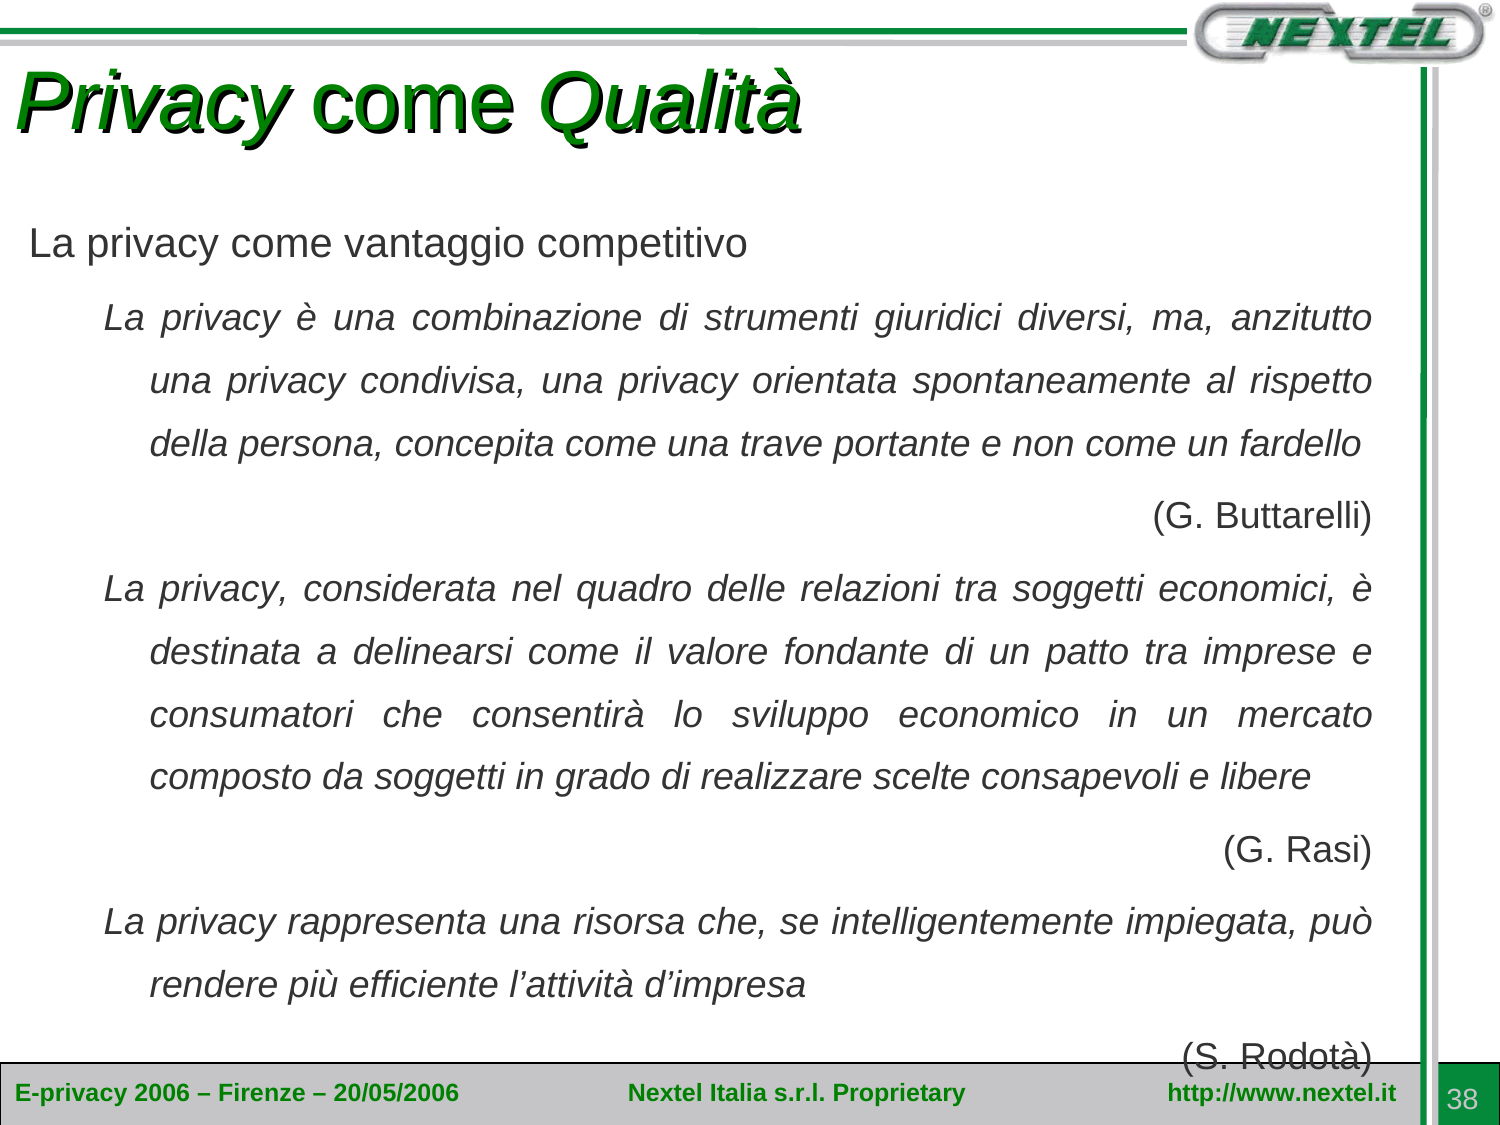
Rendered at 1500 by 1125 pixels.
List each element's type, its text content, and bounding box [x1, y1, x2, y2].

picture [1187, 0, 1500, 67]
title Privacy come Qualità [0, 39, 1182, 162]
list La privacy come vantaggio competitivo La privacy è una combinazione di strumenti giuridici diversi, ma, anzitutto una privacy condivisa, una privacy orientata spontaneamente al rispetto della persona, concepita come una trave portante e non come un fardello (G. Buttarelli) La privacy, considerata nel quadro delle relazioni tra soggetti economici, è destinata a delinearsi come il valore fondante di un patto tra imprese e consumatori che consentirà lo sviluppo economico in un mercato composto da soggetti in grado di realizzare scelte consapevoli e libere (G. Rasi) La privacy rappresenta una risorsa che, se intelligentemente impiegata, può rendere più efficiente l’attività d’impresa (S. Rodotà) [13, 188, 1388, 1060]
